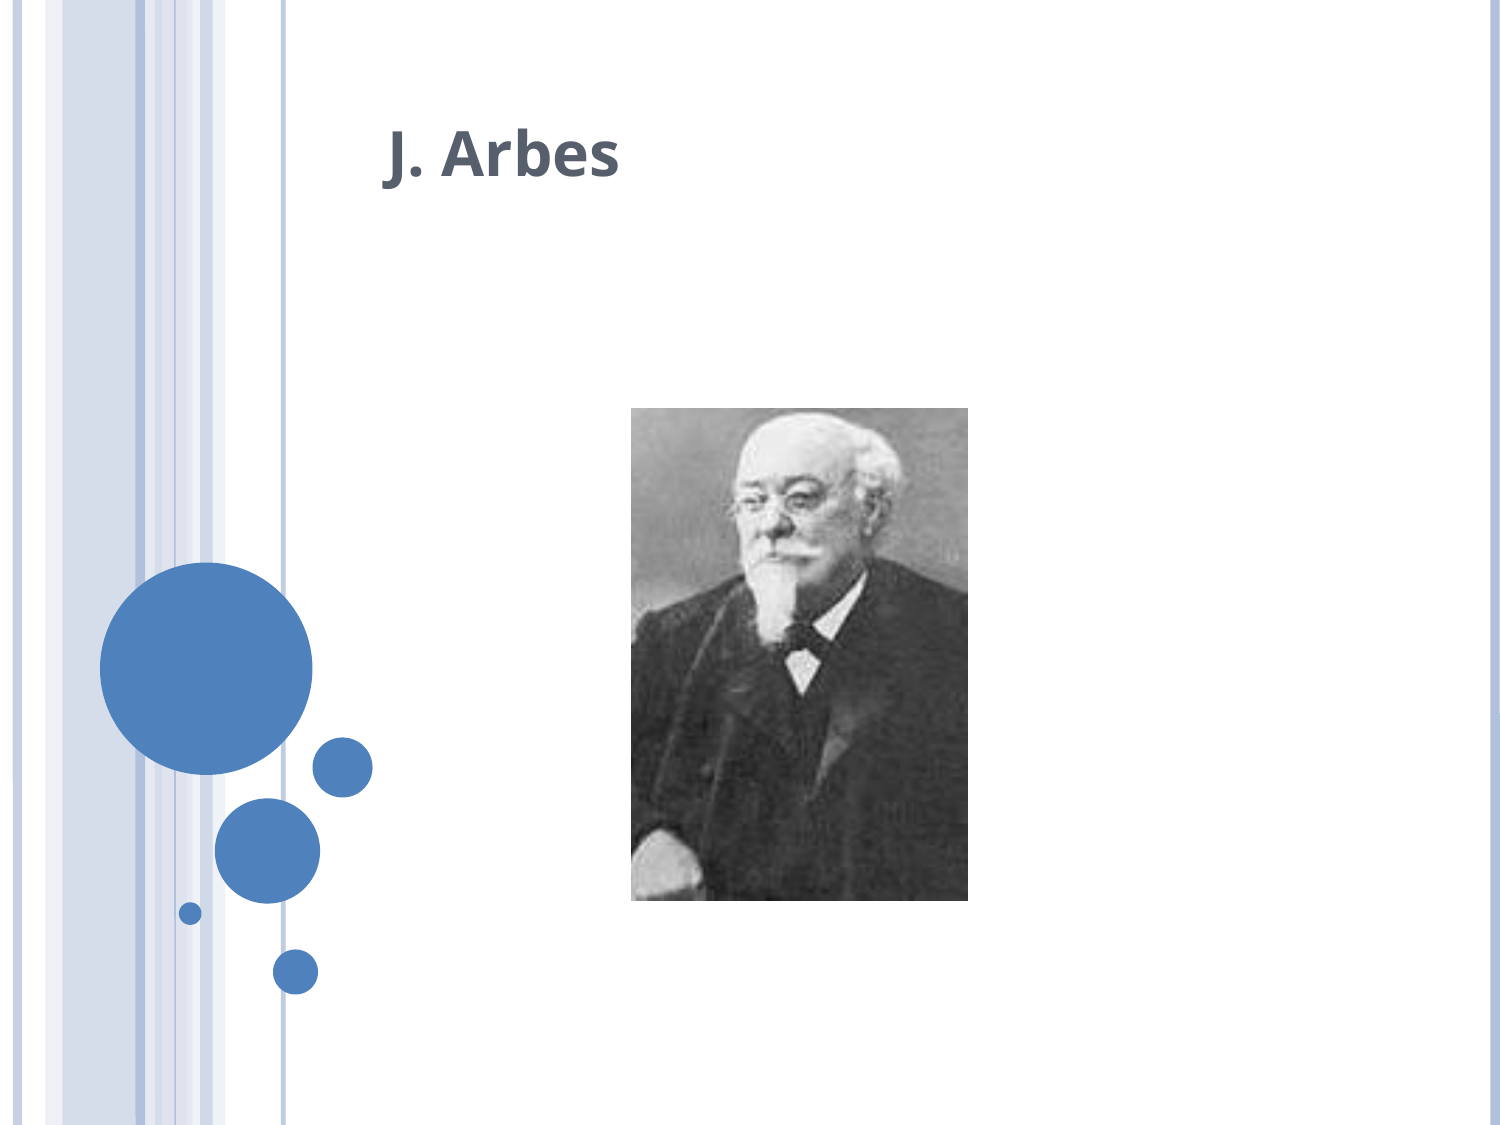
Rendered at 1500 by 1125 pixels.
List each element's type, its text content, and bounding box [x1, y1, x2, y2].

picture [631, 408, 968, 901]
title J. Arbes [371, 66, 1385, 197]
